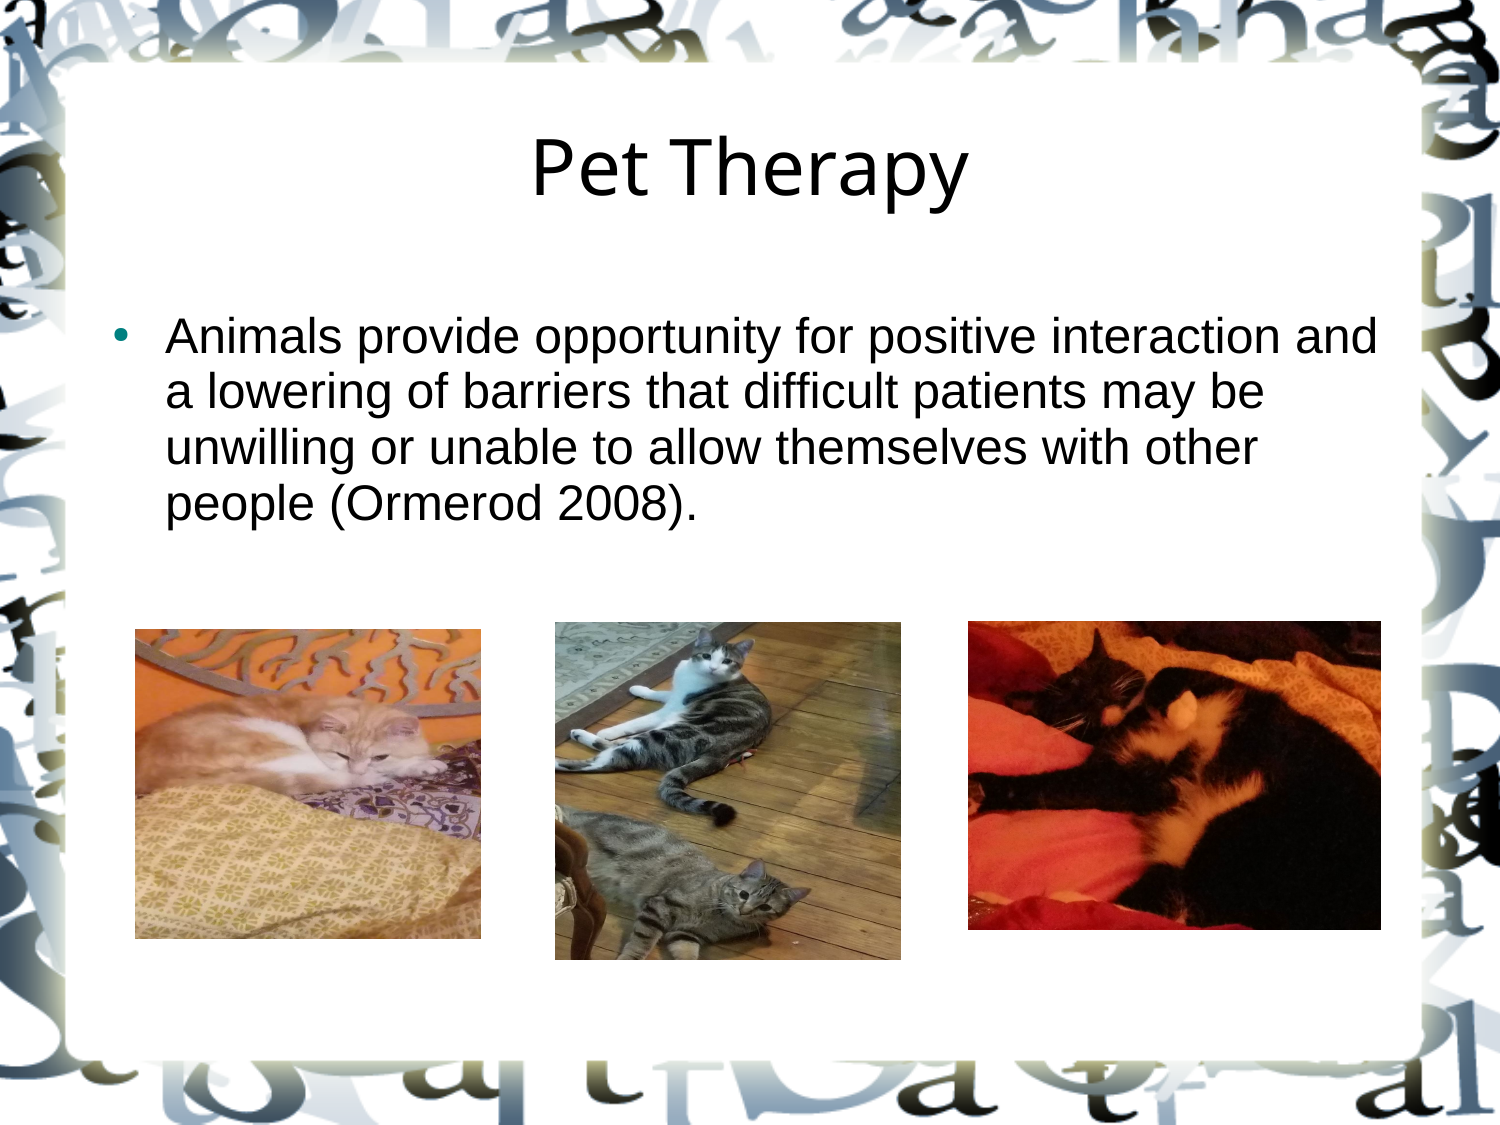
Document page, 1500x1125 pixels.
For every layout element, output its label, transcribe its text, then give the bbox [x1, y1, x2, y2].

picture [968, 621, 1381, 932]
list Animals provide opportunity for positive interaction and a lowering of barriers that difficult patients may be unwilling or unable to allow themselves with other people (Ormerod 2008). [94, 307, 1396, 1125]
picture [0, 0, 1500, 1125]
picture [135, 629, 481, 939]
title Pet Therapy [75, 71, 1425, 260]
picture [555, 622, 901, 961]
